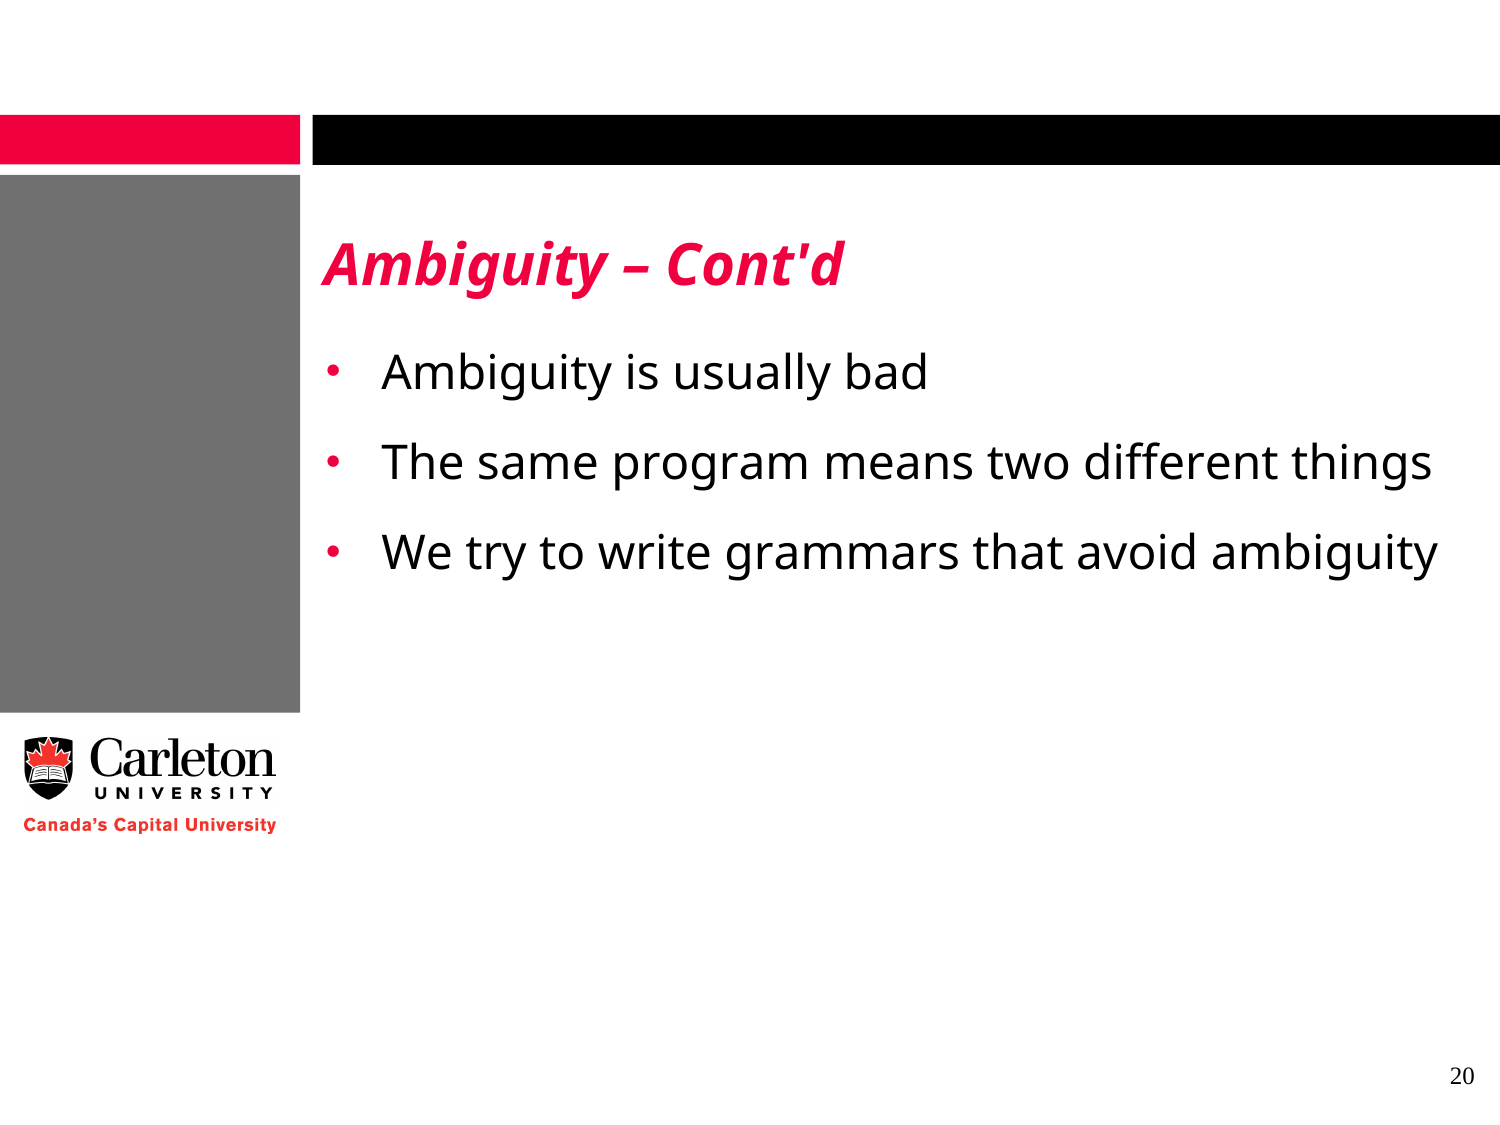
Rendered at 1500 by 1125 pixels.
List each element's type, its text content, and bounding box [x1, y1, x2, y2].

title Ambiguity – Cont'd [324, 187, 1450, 324]
picture [24, 737, 276, 834]
list Ambiguity is usually bad The same program means two different things We try to write grammars that avoid ambiguity [324, 324, 1450, 1068]
